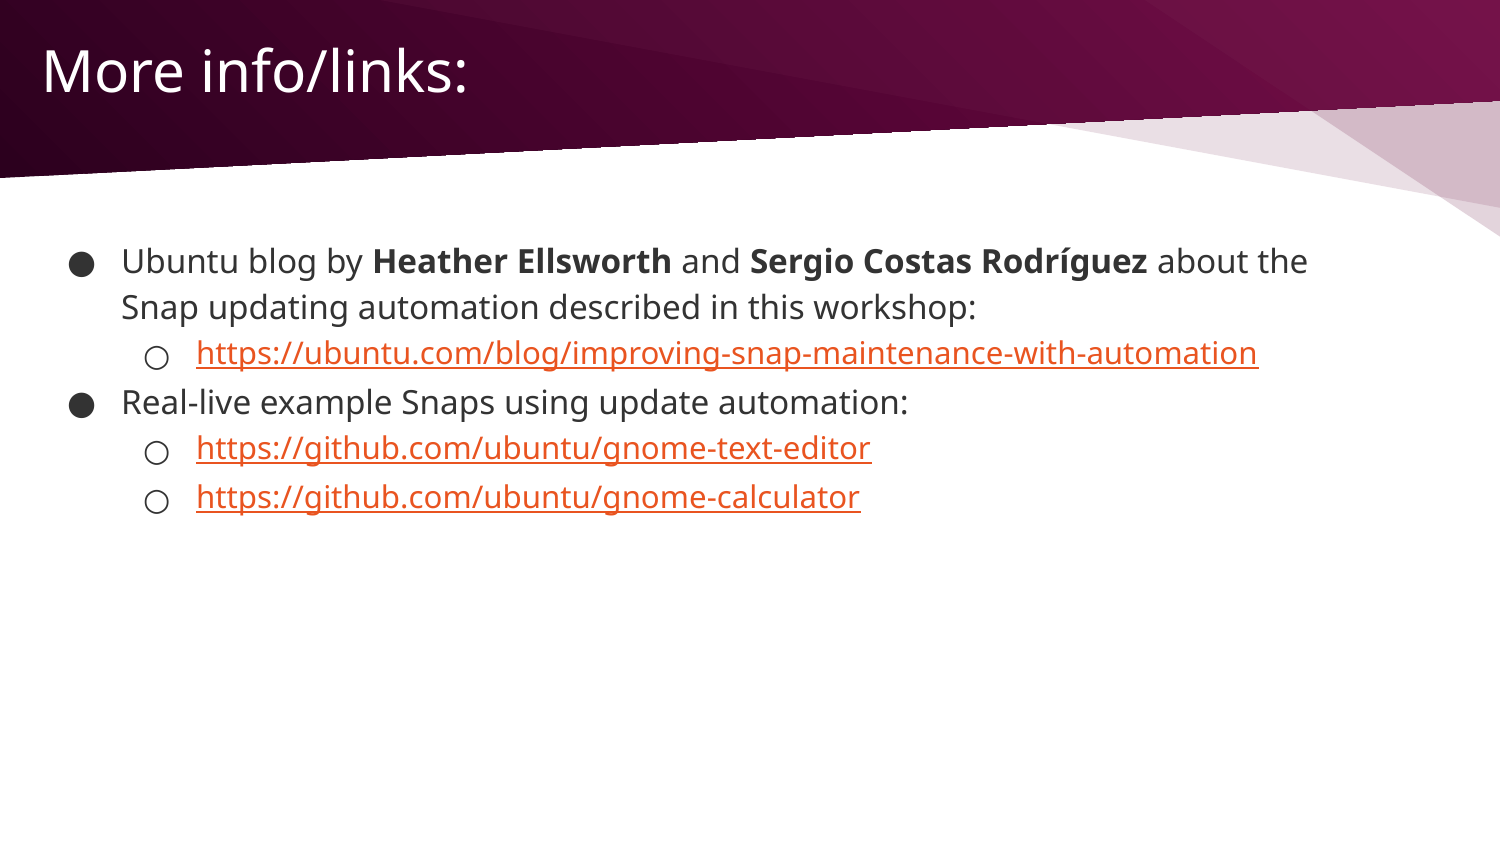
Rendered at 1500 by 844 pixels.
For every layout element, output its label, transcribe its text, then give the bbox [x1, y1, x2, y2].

title More info/links: [41, 5, 1336, 134]
list Ubuntu blog by Heather Ellsworth and Sergio Costas Rodríguez about the Snap updating automation described in this workshop: https://ubuntu.com/blog/improving-snap-maintenance-with-automation Real-live example Snaps using update automation: https://github.com/ubuntu/gnome-text-editor https://github.com/ubuntu/gnome-calculator [35, 229, 1324, 789]
